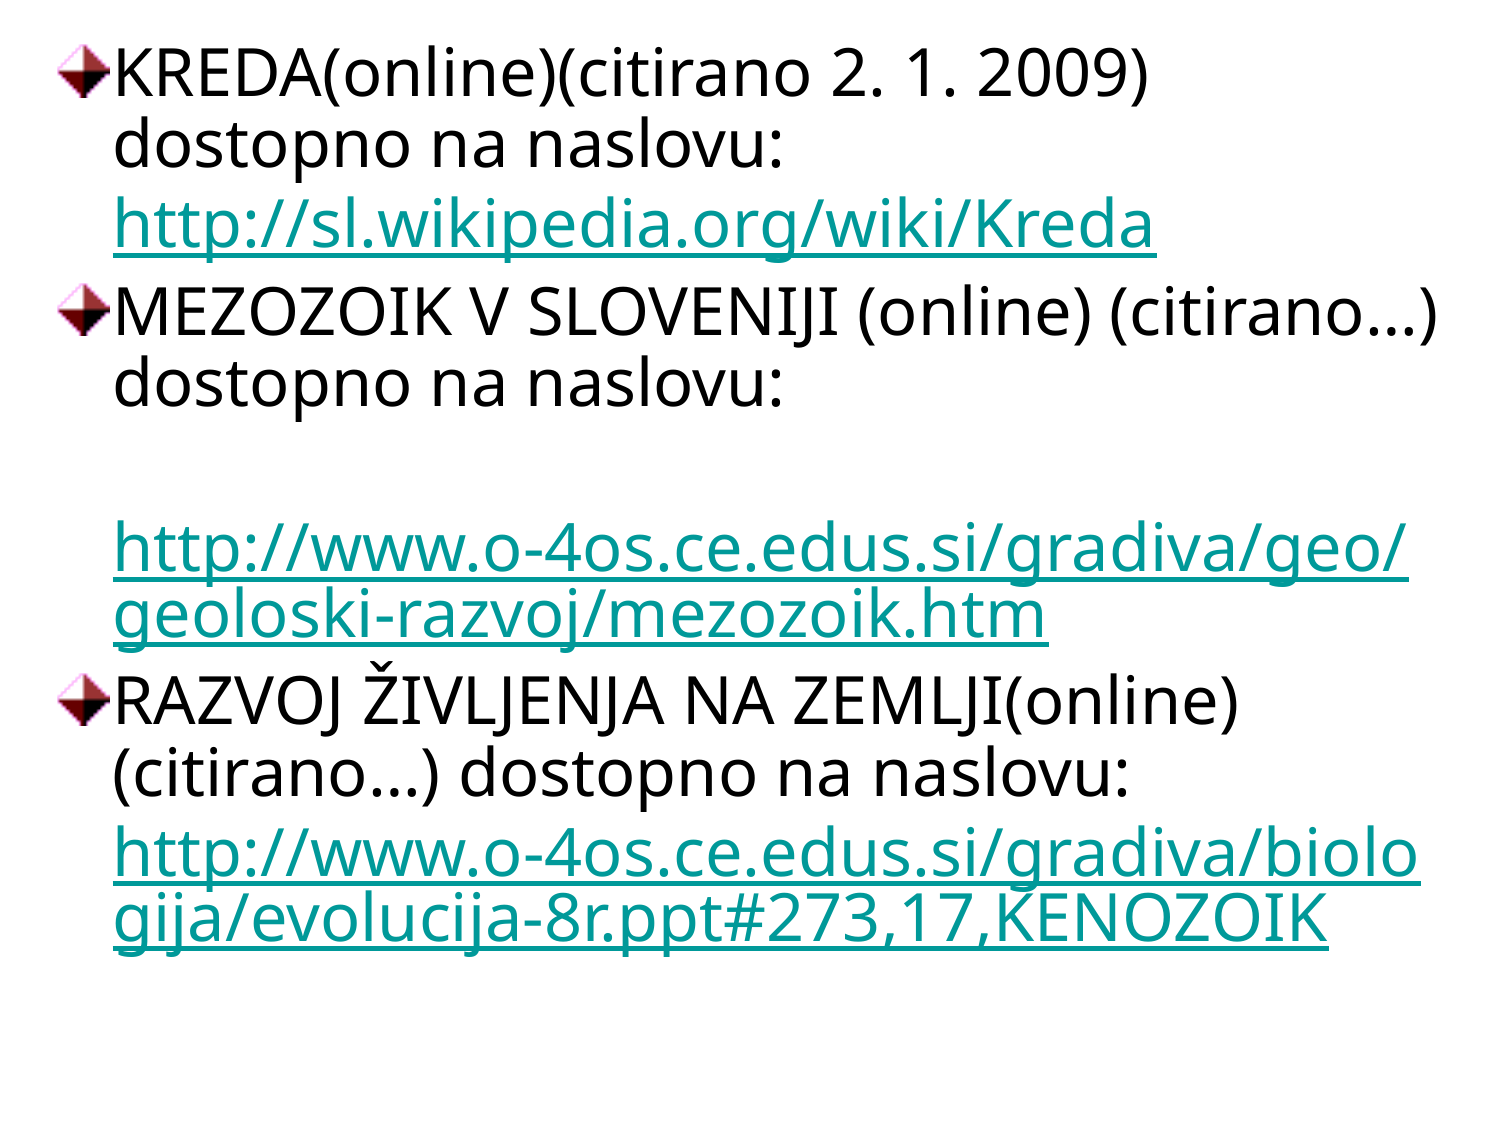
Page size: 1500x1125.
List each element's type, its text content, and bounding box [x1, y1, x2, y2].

list KREDA(online)(citirano 2. 1. 2009) dostopno na naslovu: http://sl.wikipedia.org/wiki/Kreda MEZOZOIK V SLOVENIJI (online) (citirano…) dostopno na naslovu: http://www.o-4os.ce.edus.si/gradiva/geo/geoloski-razvoj/mezozoik.htm RAZVOJ ŽIVLJENJA NA ZEMLJI(online) (citirano…) dostopno na naslovu: http://www.o-4os.ce.edus.si/gradiva/biologija/evolucija-8r.ppt#273,17,KENOZOIK [41, 31, 1459, 1094]
